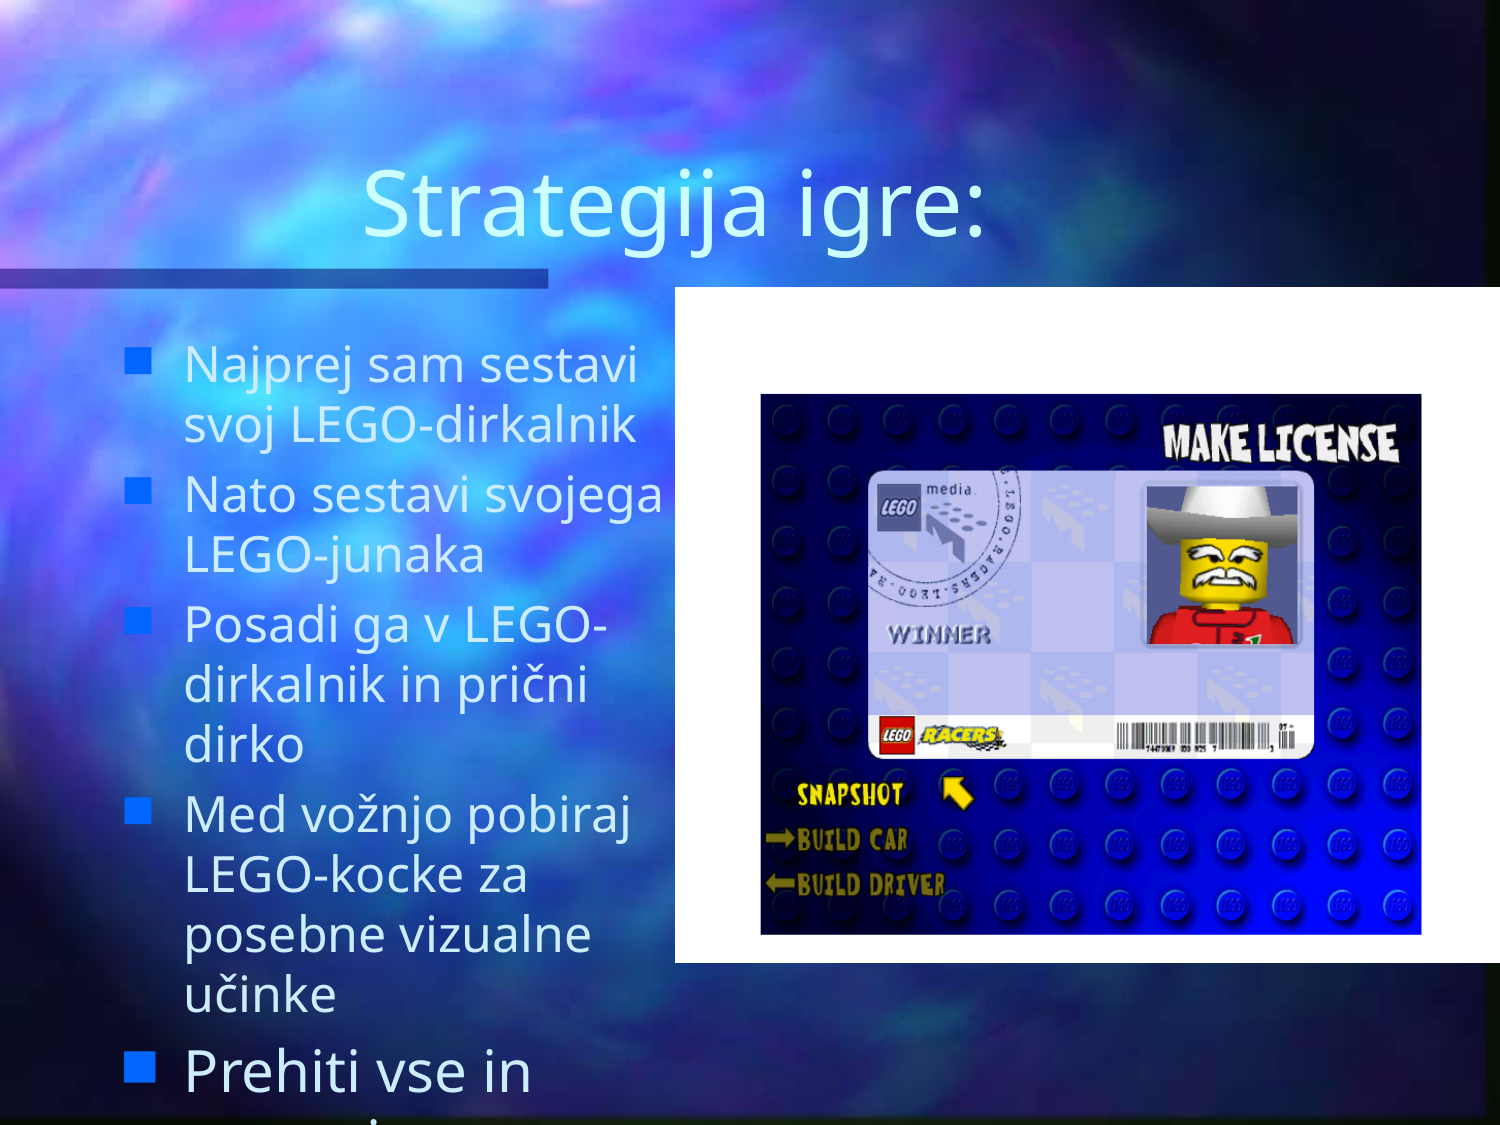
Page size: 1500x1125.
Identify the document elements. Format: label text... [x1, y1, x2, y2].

title Strategija igre: [37, 75, 1313, 263]
list Najprej sam sestavi svoj LEGO-dirkalnik Nato sestavi svojega LEGO-junaka Posadi ga v LEGO-dirkalnik in prični dirko Med vožnjo pobiraj LEGO-kocke za posebne vizualne učinke Prehiti vse in zmagaj [112, 324, 738, 1000]
picture [0, 0, 1500, 1125]
